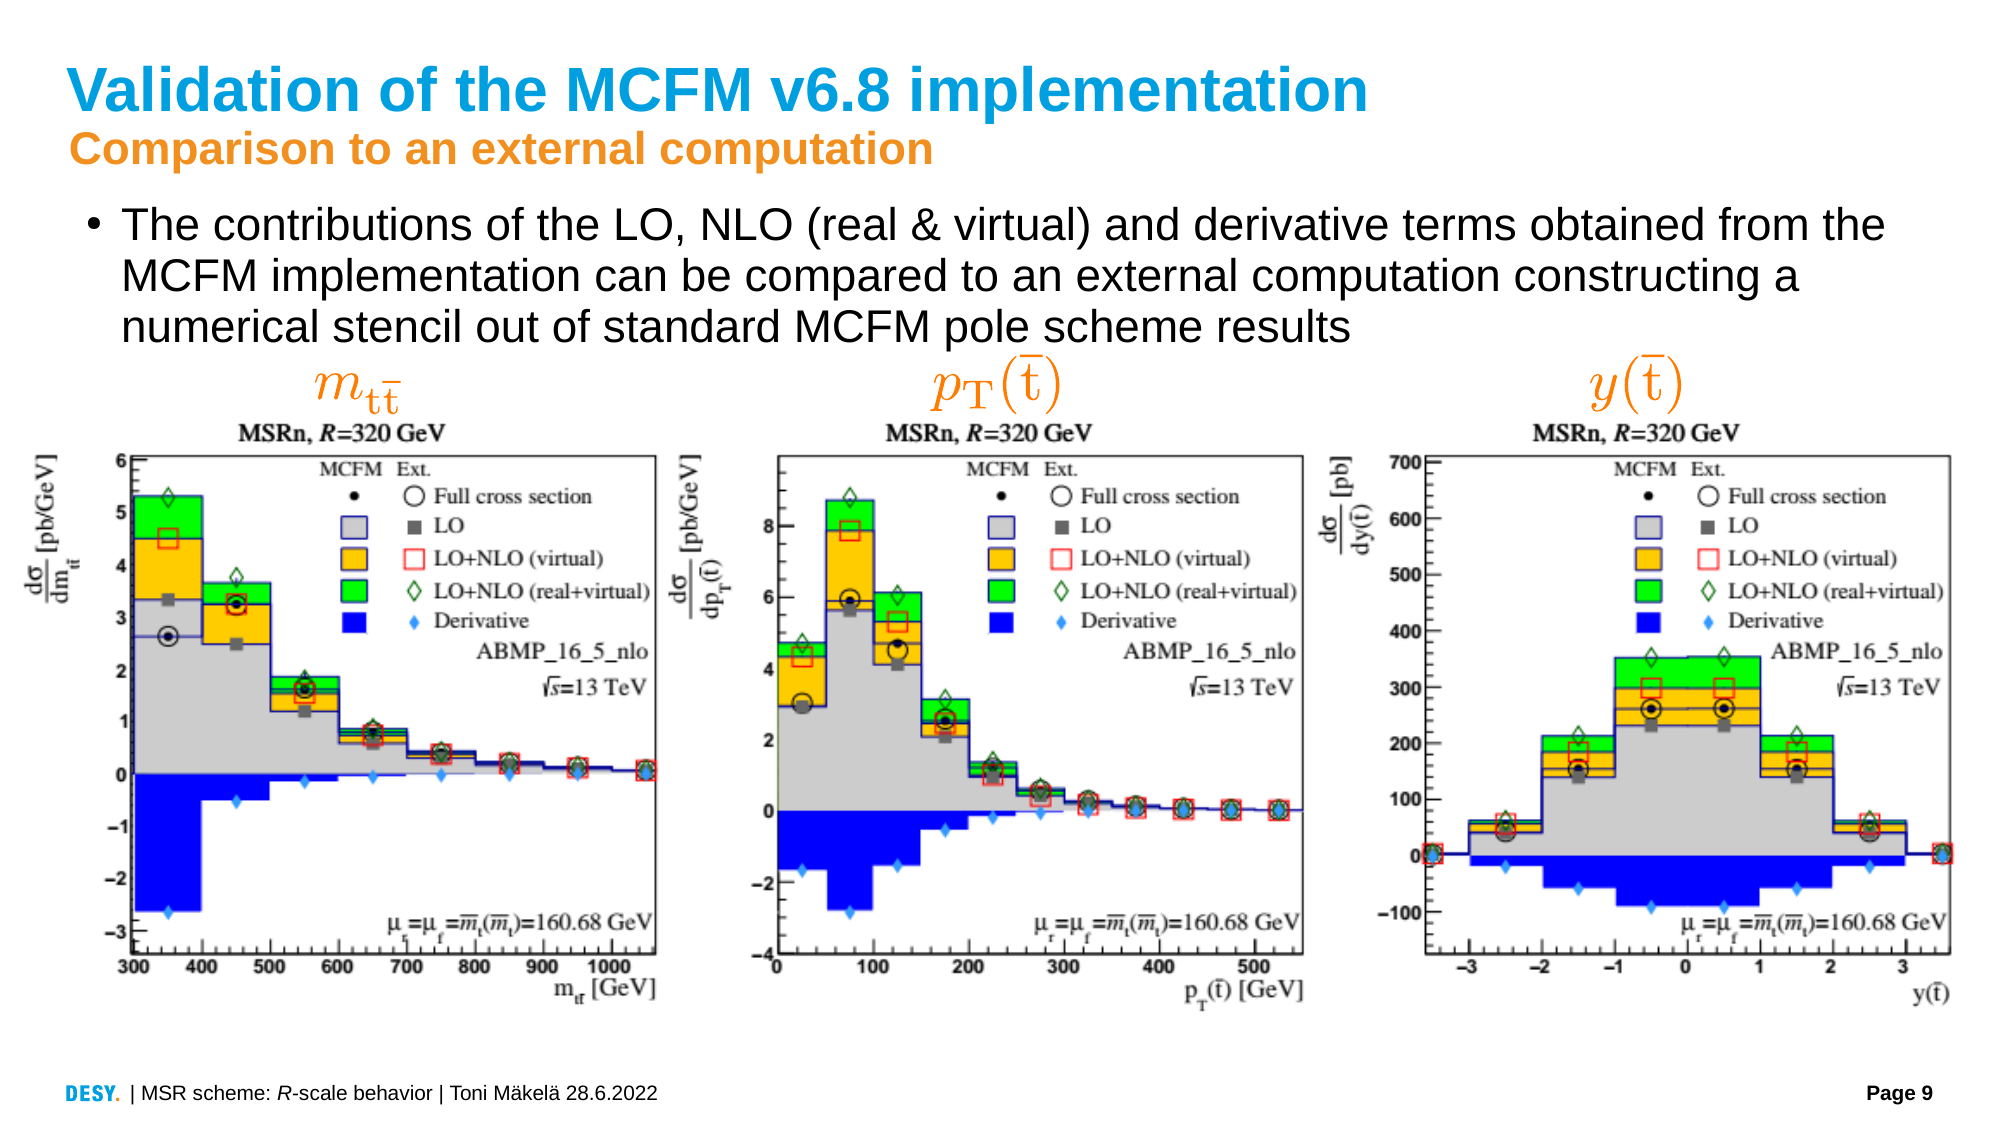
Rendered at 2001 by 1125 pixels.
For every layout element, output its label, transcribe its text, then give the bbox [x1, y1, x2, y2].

title Validation of the MCFM v6.8 implementation [66, 57, 1934, 132]
text_box Comparison to an external computation [68, 113, 1936, 192]
picture [23, 414, 1974, 1020]
text_box [930, 354, 1060, 415]
footer | MSR scheme: R-scale behavior | Toni Mäkelä 28.6.2022 [129, 1079, 1762, 1111]
text_box [1590, 354, 1682, 415]
text_box The contributions of the LO, NLO (real & virtual) and derivative terms obtained from the MCFM implementation can be compared to an external computation constructing a numerical stencil out of standard MCFM pole scheme results [71, 192, 1936, 361]
text_box [315, 373, 401, 415]
